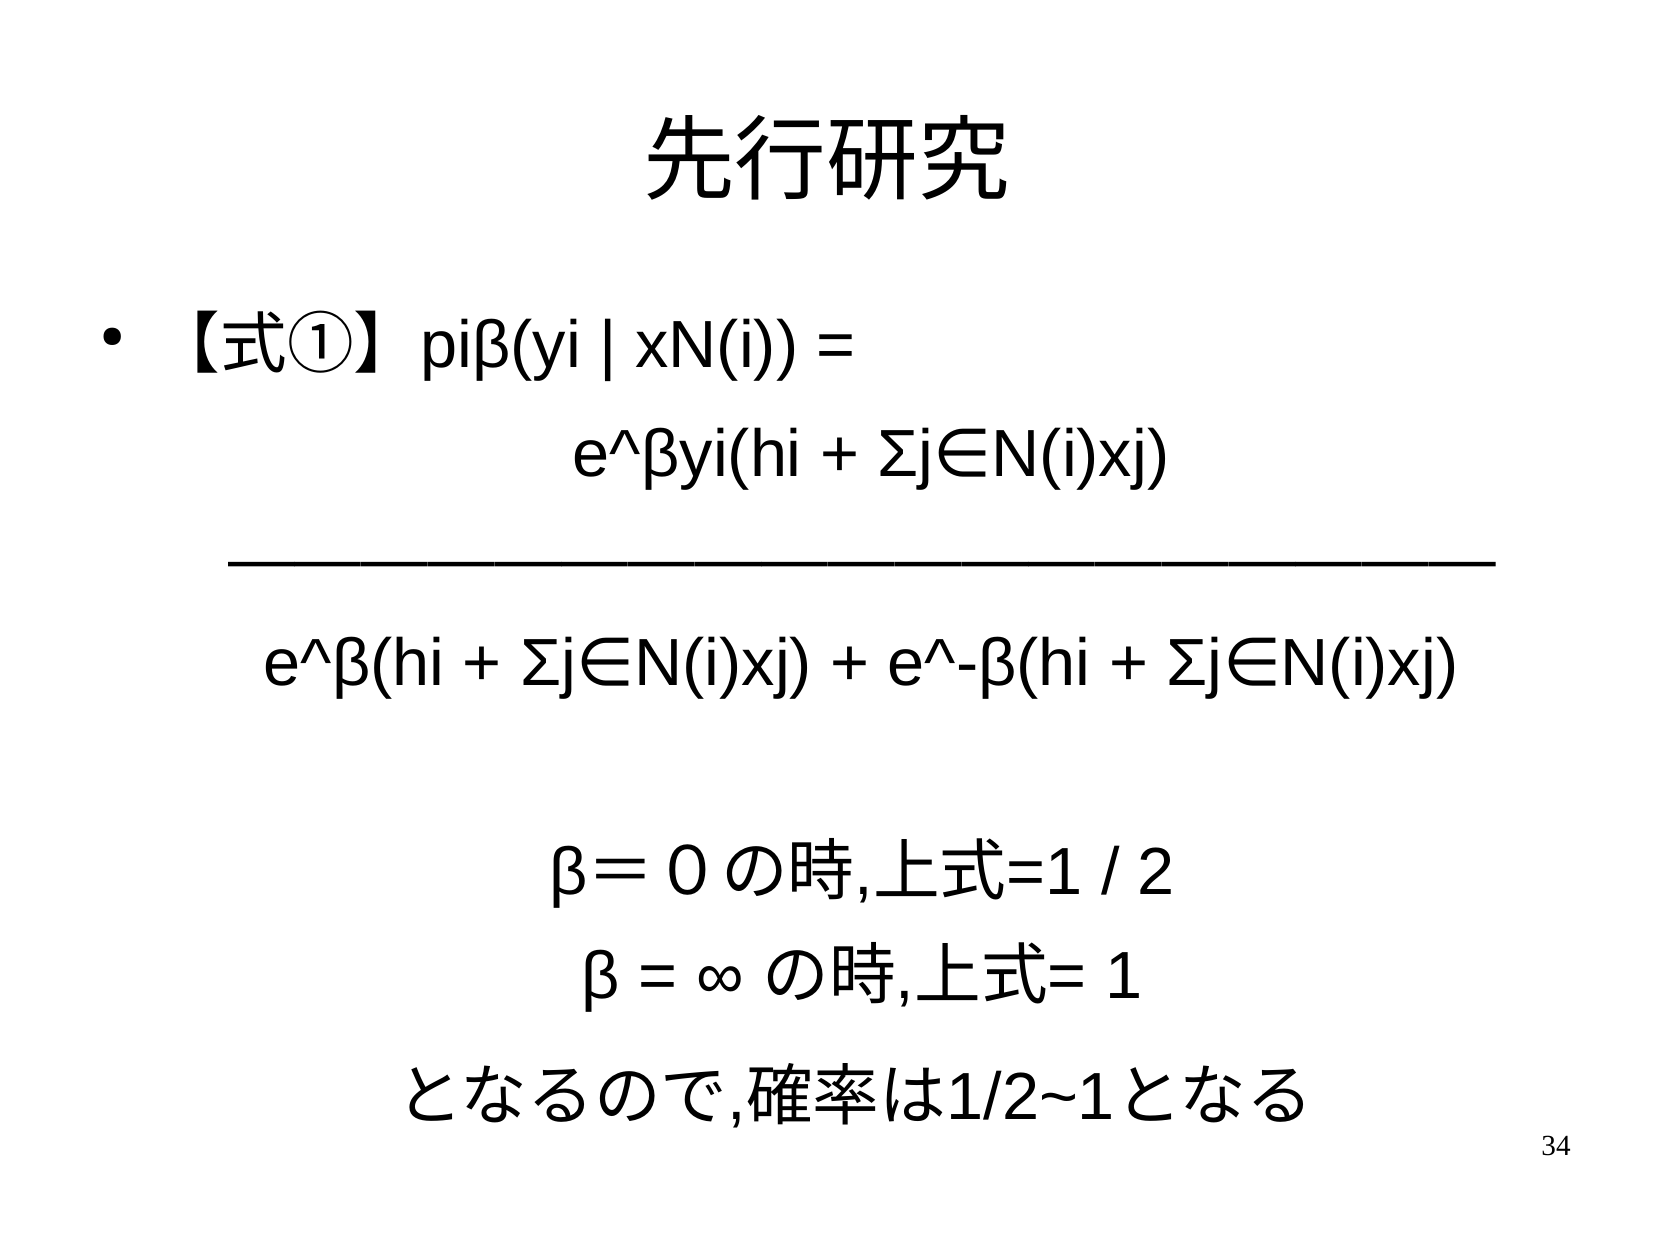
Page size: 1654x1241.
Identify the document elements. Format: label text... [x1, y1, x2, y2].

title 先行研究 [82, 49, 1571, 257]
list 【式①】piβ(yi | xN(i)) = e^βyi(hi + Σj∈N(i)xj) ——————————————————— e^β(hi + Σj∈N(i)xj) + e^-β(hi + Σj∈N(i)xj) β＝０の時,上式=1 / 2 β = ∞ の時,上式= 1 となるので,確率は1/2~1となる [82, 290, 1571, 1109]
